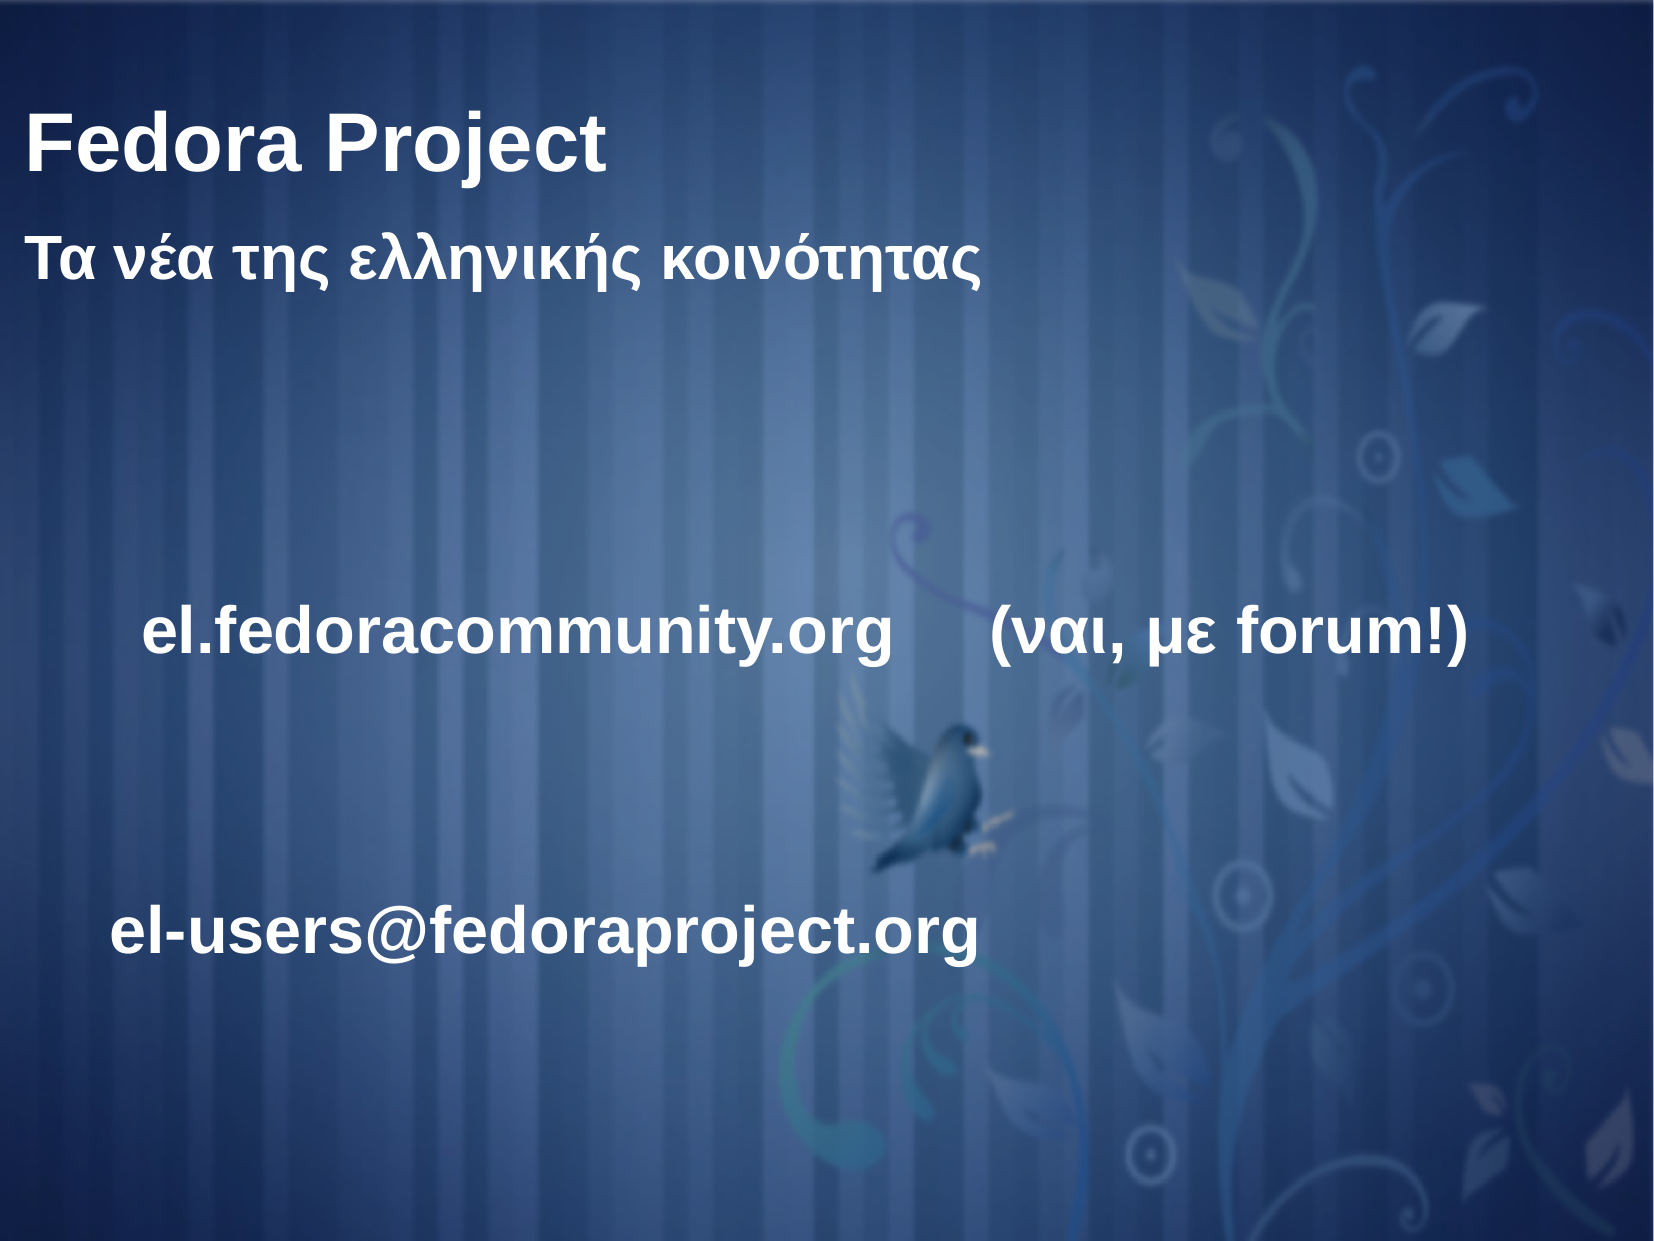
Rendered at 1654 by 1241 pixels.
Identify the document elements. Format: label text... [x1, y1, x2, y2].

text_box Fedora Project Τα νέα της ελληνικής κοινότητας [10, 41, 1651, 255]
text_box el-users@fedoraproject.org [94, 885, 1013, 976]
text_box el.fedoracommunity.org [126, 585, 938, 676]
picture [0, 0, 1654, 1241]
text_box (ναι, με forum!) [975, 585, 1613, 676]
